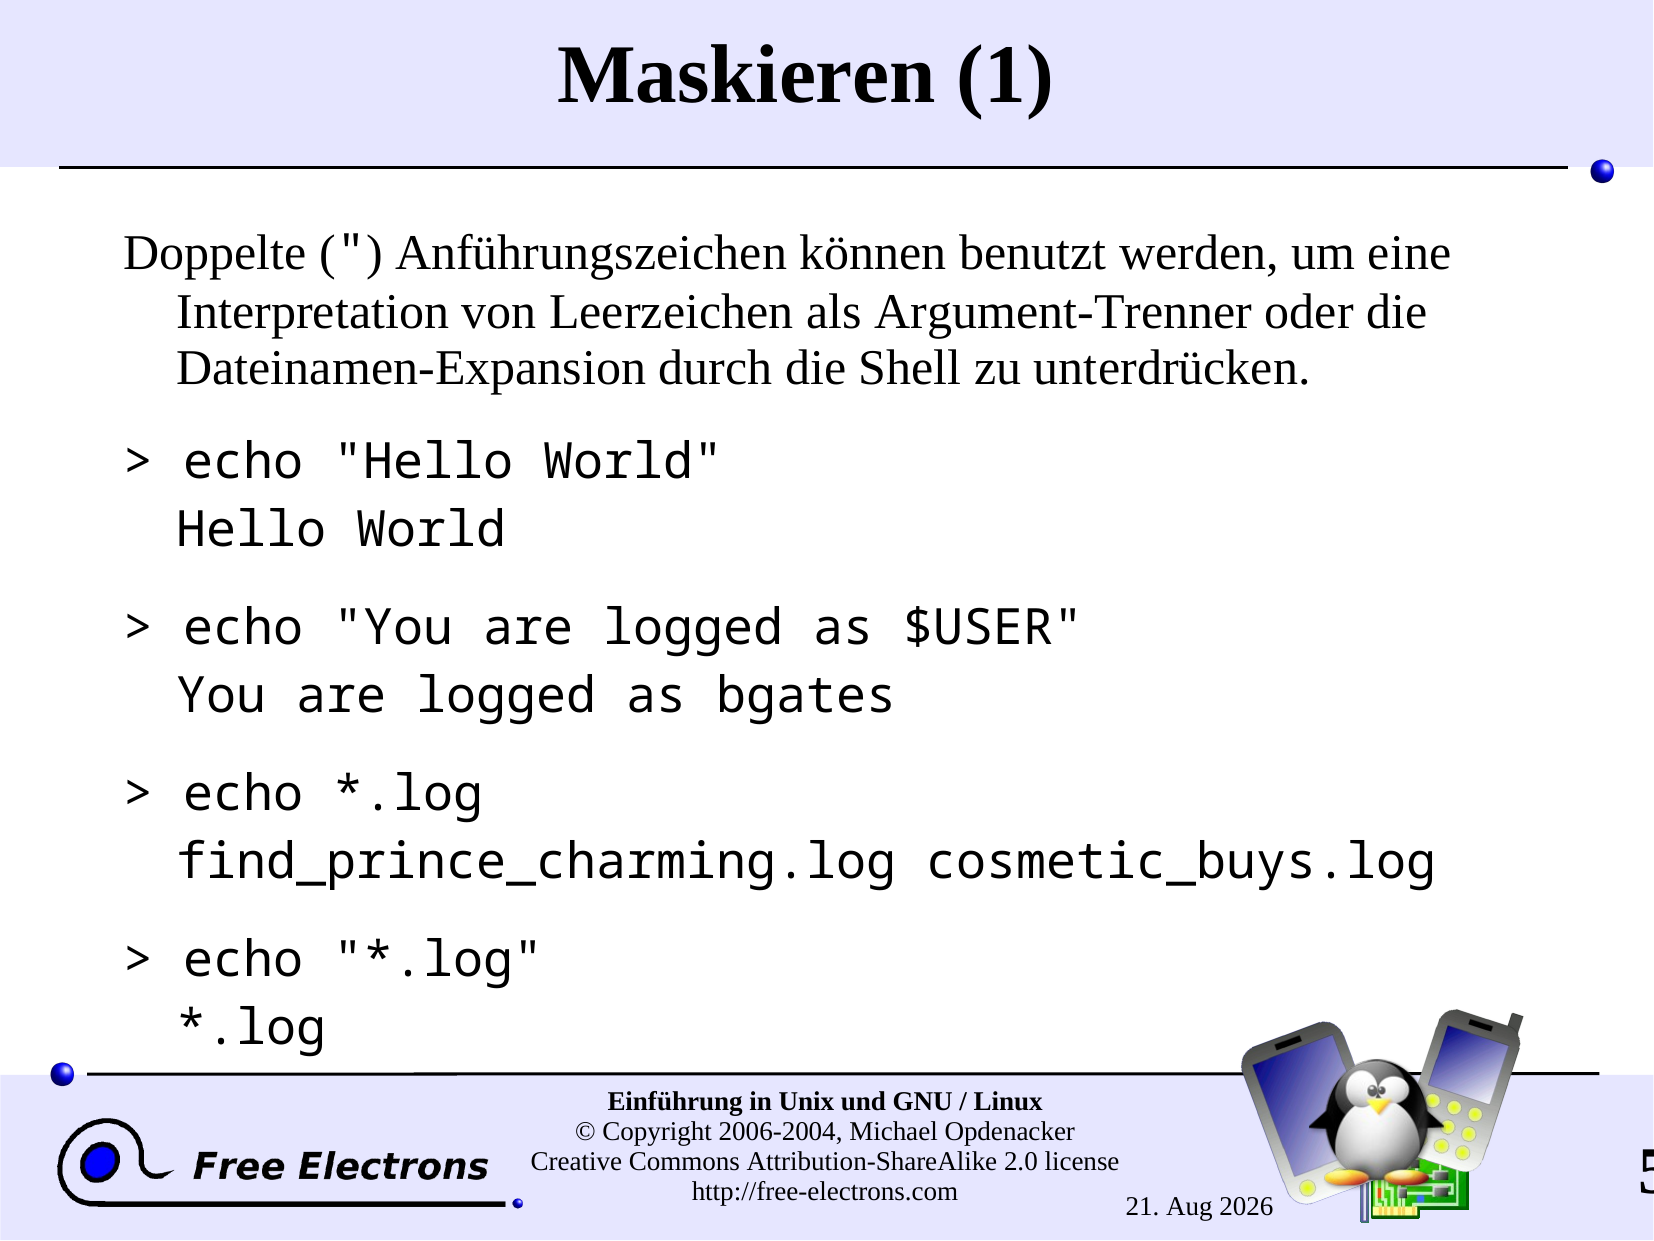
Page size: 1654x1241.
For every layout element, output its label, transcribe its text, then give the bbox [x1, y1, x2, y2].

picture [50, 1107, 527, 1216]
picture [1225, 1007, 1538, 1241]
list Doppelte (") Anführungszeichen können benutzt werden, um eine Interpretation von Leerzeichen als Argument-Trenner oder die Dateinamen-Expansion durch die Shell zu unterdrücken. > echo "Hello World" Hello World > echo "You are logged as $USER" You are logged as bgates > echo *.log find_prince_charming.log cosmetic_buys.log > echo "*.log" *.log [105, 216, 1518, 1047]
title Maskieren (1) [60, 28, 1551, 121]
